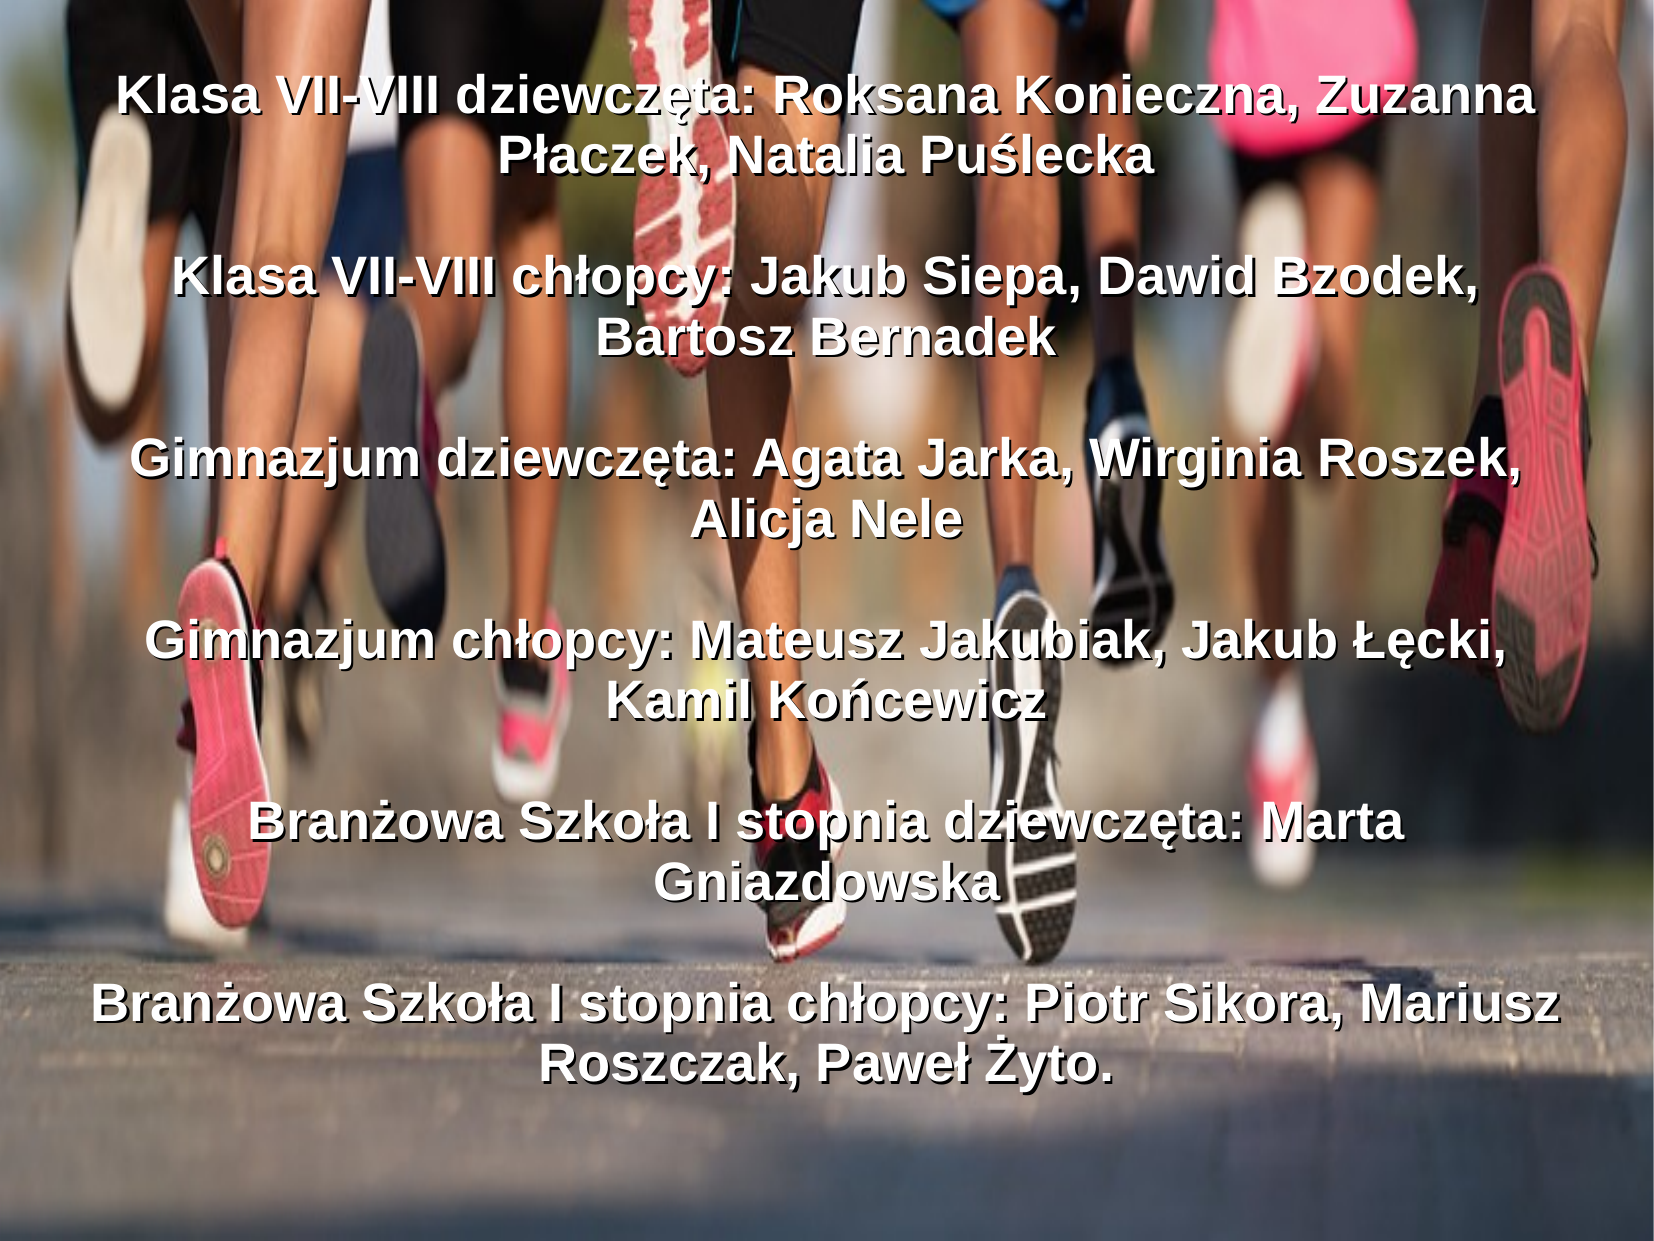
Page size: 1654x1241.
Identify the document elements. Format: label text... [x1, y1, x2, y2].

picture [0, 0, 1654, 1241]
subtitle Klasa VII-VIII dziewczęta: Roksana Konieczna, Zuzanna Płaczek, Natalia Puślecka Klasa VII-VIII chłopcy: Jakub Siepa, Dawid Bzodek, Bartosz Bernadek Gimnazjum dziewczęta: Agata Jarka, Wirginia Roszek, Alicja Nele Gimnazjum chłopcy: Mateusz Jakubiak, Jakub Łęcki, Kamil Końcewicz Branżowa Szkoła I stopnia dziewczęta: Marta Gniazdowska Branżowa Szkoła I stopnia chłopcy: Piotr Sikora, Mariusz Roszczak, Paweł Żyto. [82, 49, 1571, 1109]
